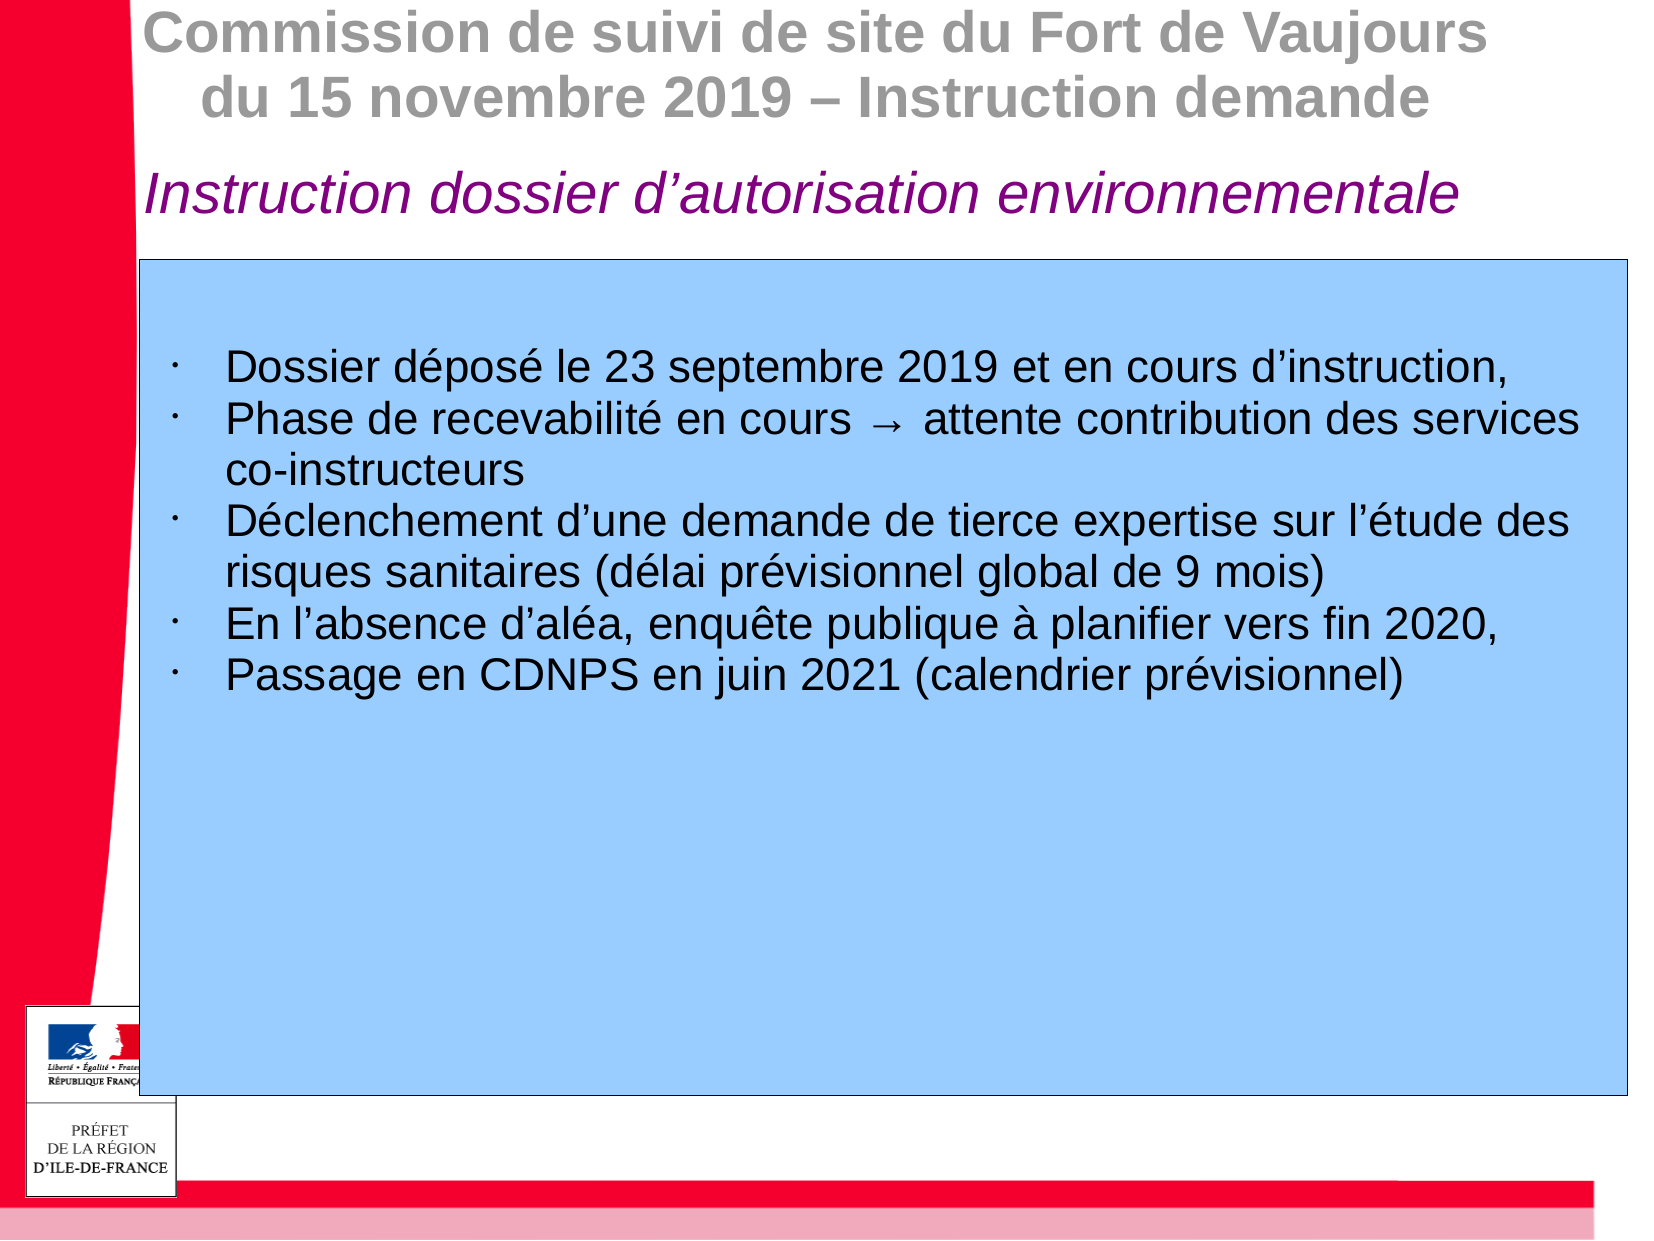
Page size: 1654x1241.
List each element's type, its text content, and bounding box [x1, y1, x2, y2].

title Commission de suivi de site du Fort de Vaujours du 15 novembre 2019 – Instruction demande Instruction dossier d’autorisation environnementale [71, 0, 1561, 233]
text_box Dossier déposé le 23 septembre 2019 et en cours d’instruction, Phase de recevabilité en cours → attente contribution des services co-instructeurs Déclenchement d’une demande de tierce expertise sur l’étude des risques sanitaires (délai prévisionnel global de 9 mois) En l’absence d’aléa, enquête publique à planifier vers fin 2020, Passage en CDNPS en juin 2021 (calendrier prévisionnel) [139, 259, 1628, 1096]
picture [0, 0, 1653, 1240]
